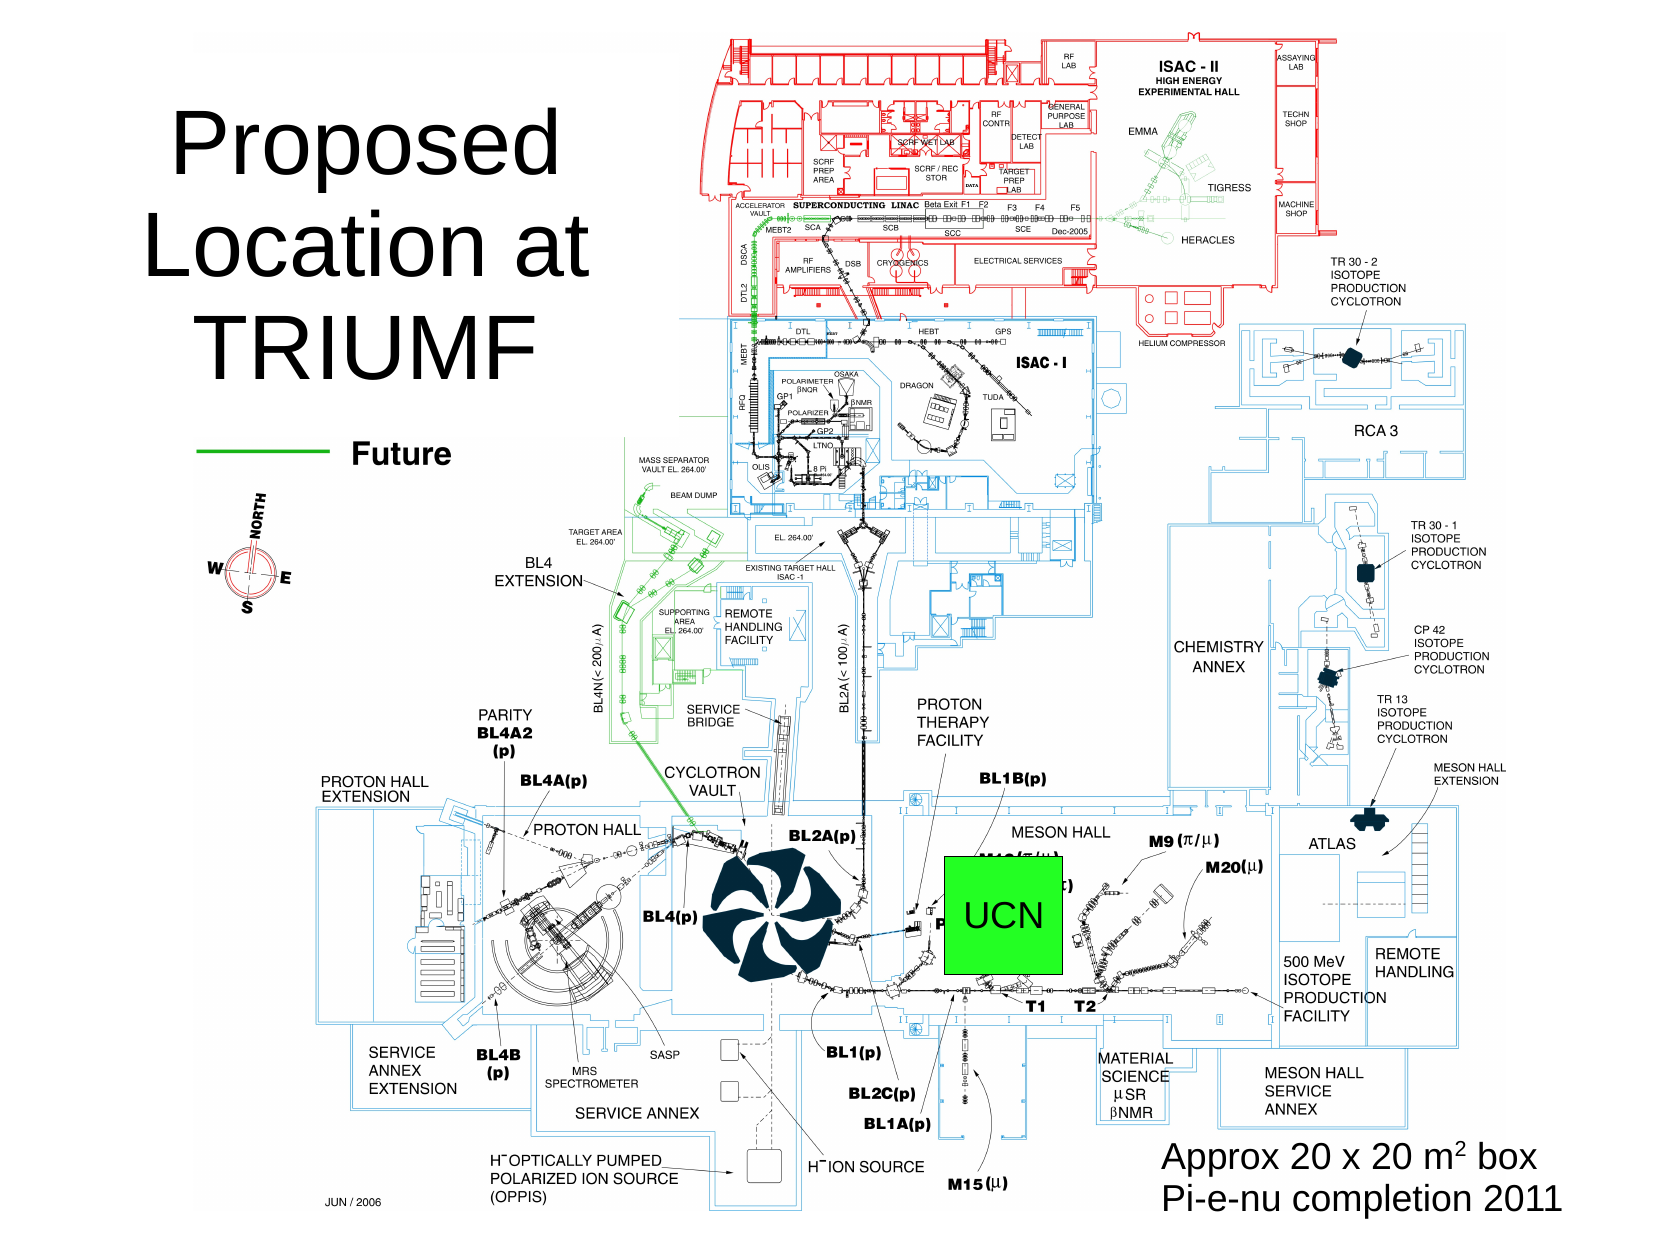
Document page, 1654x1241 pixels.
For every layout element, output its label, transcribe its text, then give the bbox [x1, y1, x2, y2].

picture [193, 32, 1506, 1211]
text_box UCN [944, 856, 1063, 975]
text_box Approx 20 x 20 m2 box Pi-e-nu completion 2011 [1135, 1127, 1589, 1236]
title Proposed Location at TRIUMF [53, 53, 680, 438]
